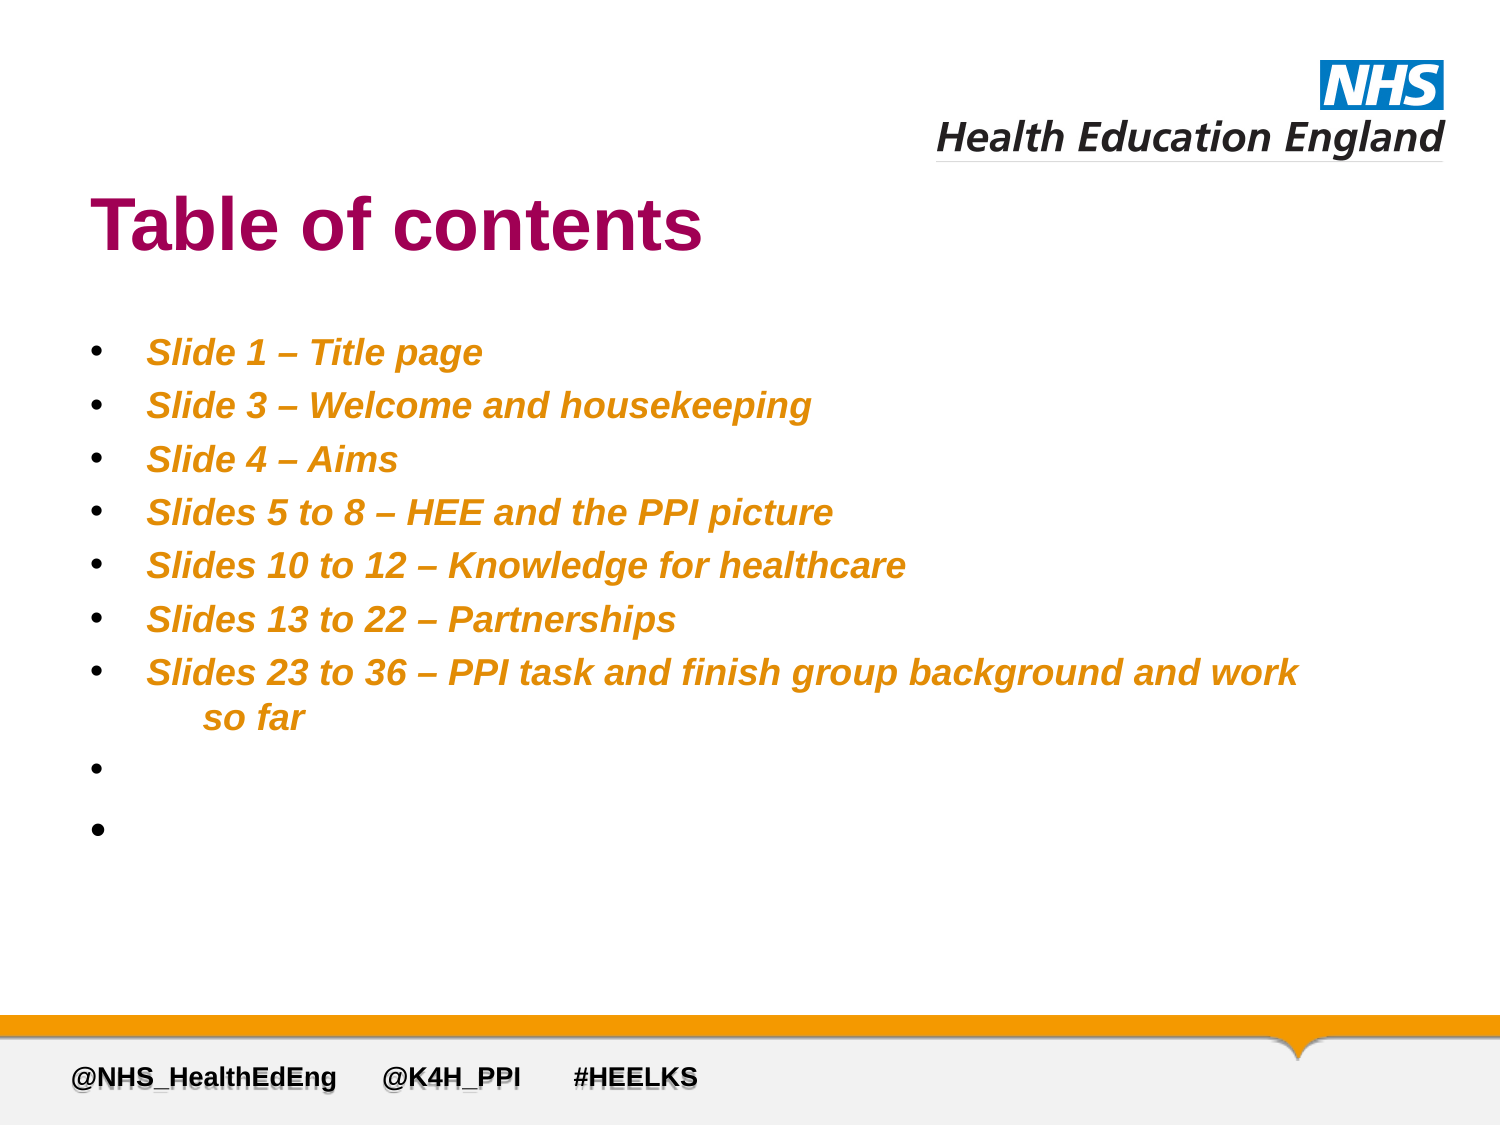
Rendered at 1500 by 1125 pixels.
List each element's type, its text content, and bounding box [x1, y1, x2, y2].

list Slide 1 – Title page Slide 3 – Welcome and housekeeping Slide 4 – Aims Slides 5 to 8 – HEE and the PPI picture Slides 10 to 12 – Knowledge for healthcare Slides 13 to 22 – Partnerships Slides 23 to 36 – PPI task and finish group background and work so far [76, 332, 1363, 857]
text_box @NHS_HealthEdEng @K4H_PPI #HEELKS [55, 1052, 932, 1113]
title Table of contents [75, 168, 1351, 280]
